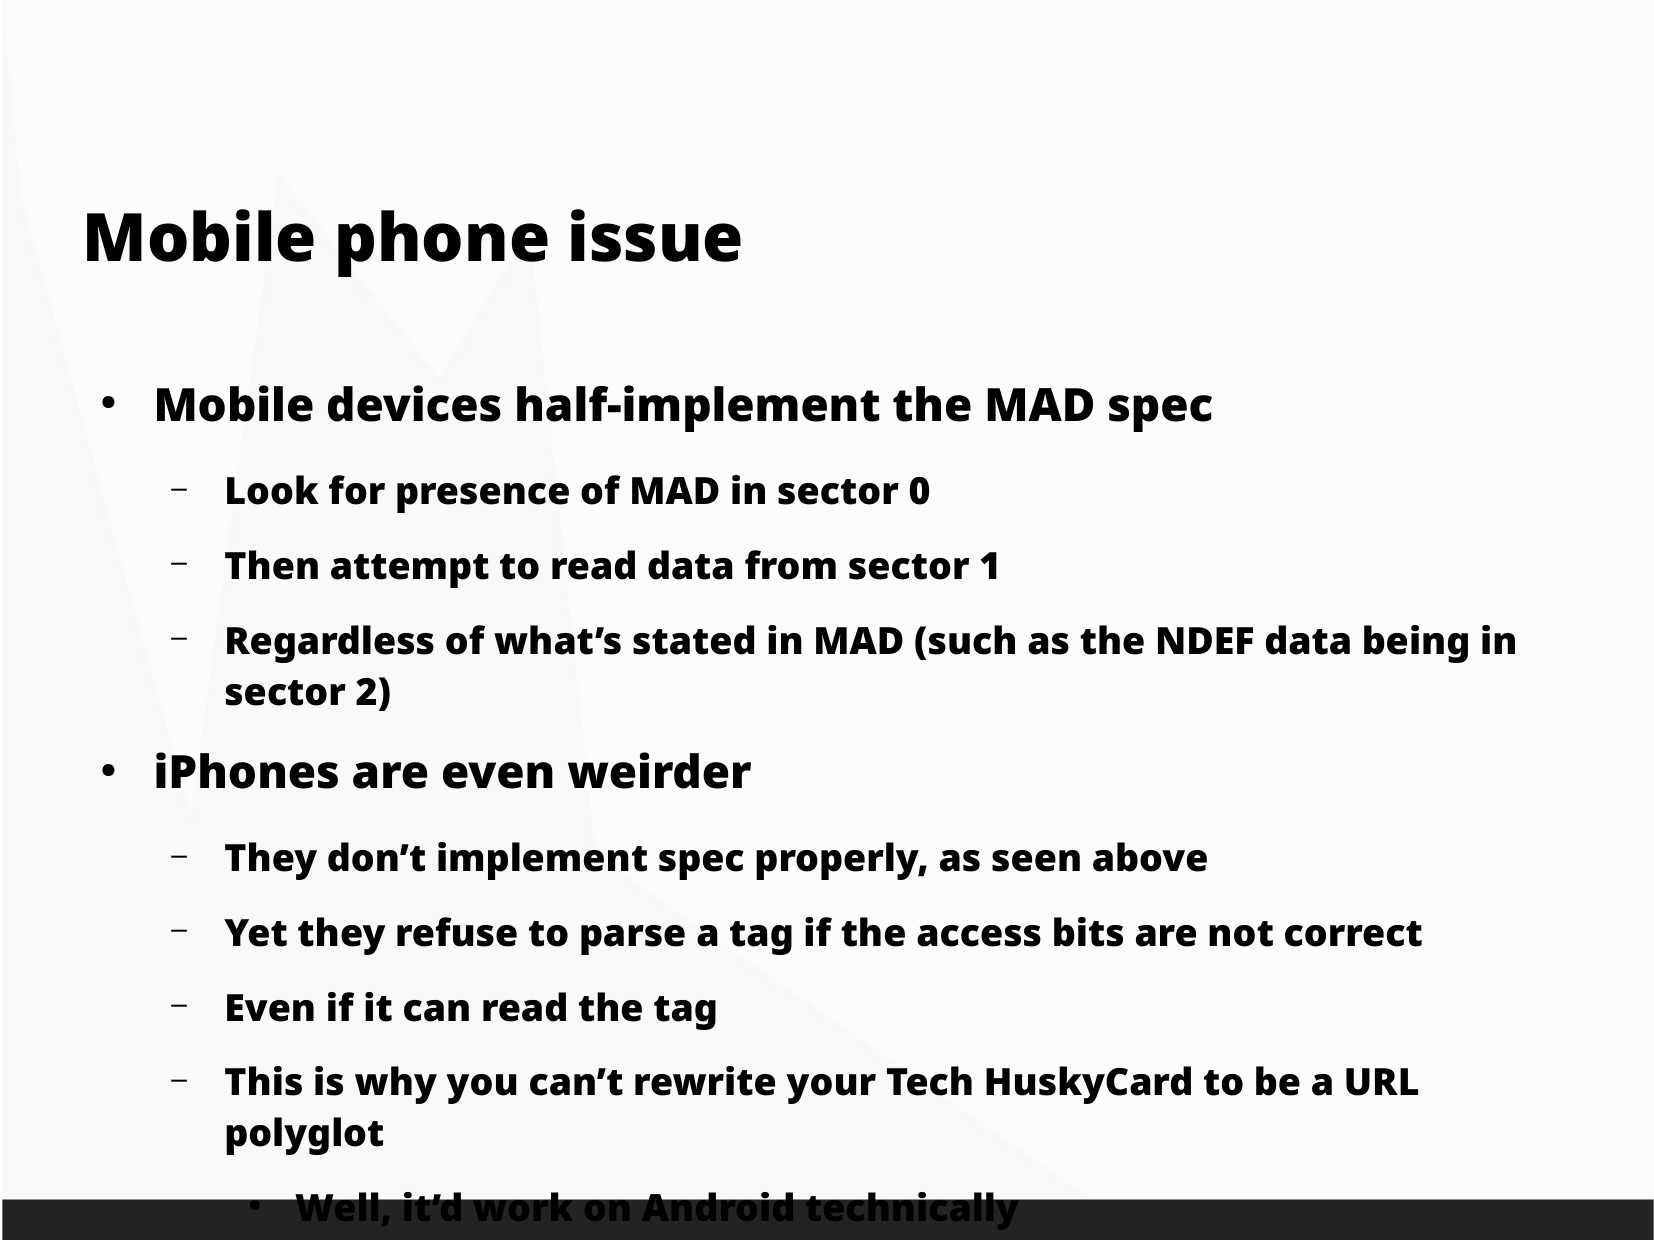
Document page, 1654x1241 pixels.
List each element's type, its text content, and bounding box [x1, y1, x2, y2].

list Mobile devices half-implement the MAD spec Look for presence of MAD in sector 0 Then attempt to read data from sector 1 Regardless of what’s stated in MAD (such as the NDEF data being in sector 2) iPhones are even weirder They don’t implement spec properly, as seen above Yet they refuse to parse a tag if the access bits are not correct Even if it can read the tag This is why you can’t rewrite your Tech HuskyCard to be a URL polyglot Well, it’d work on Android technically [82, 372, 1571, 1156]
title Mobile phone issue [82, 132, 1571, 340]
picture [2, 0, 1654, 1241]
